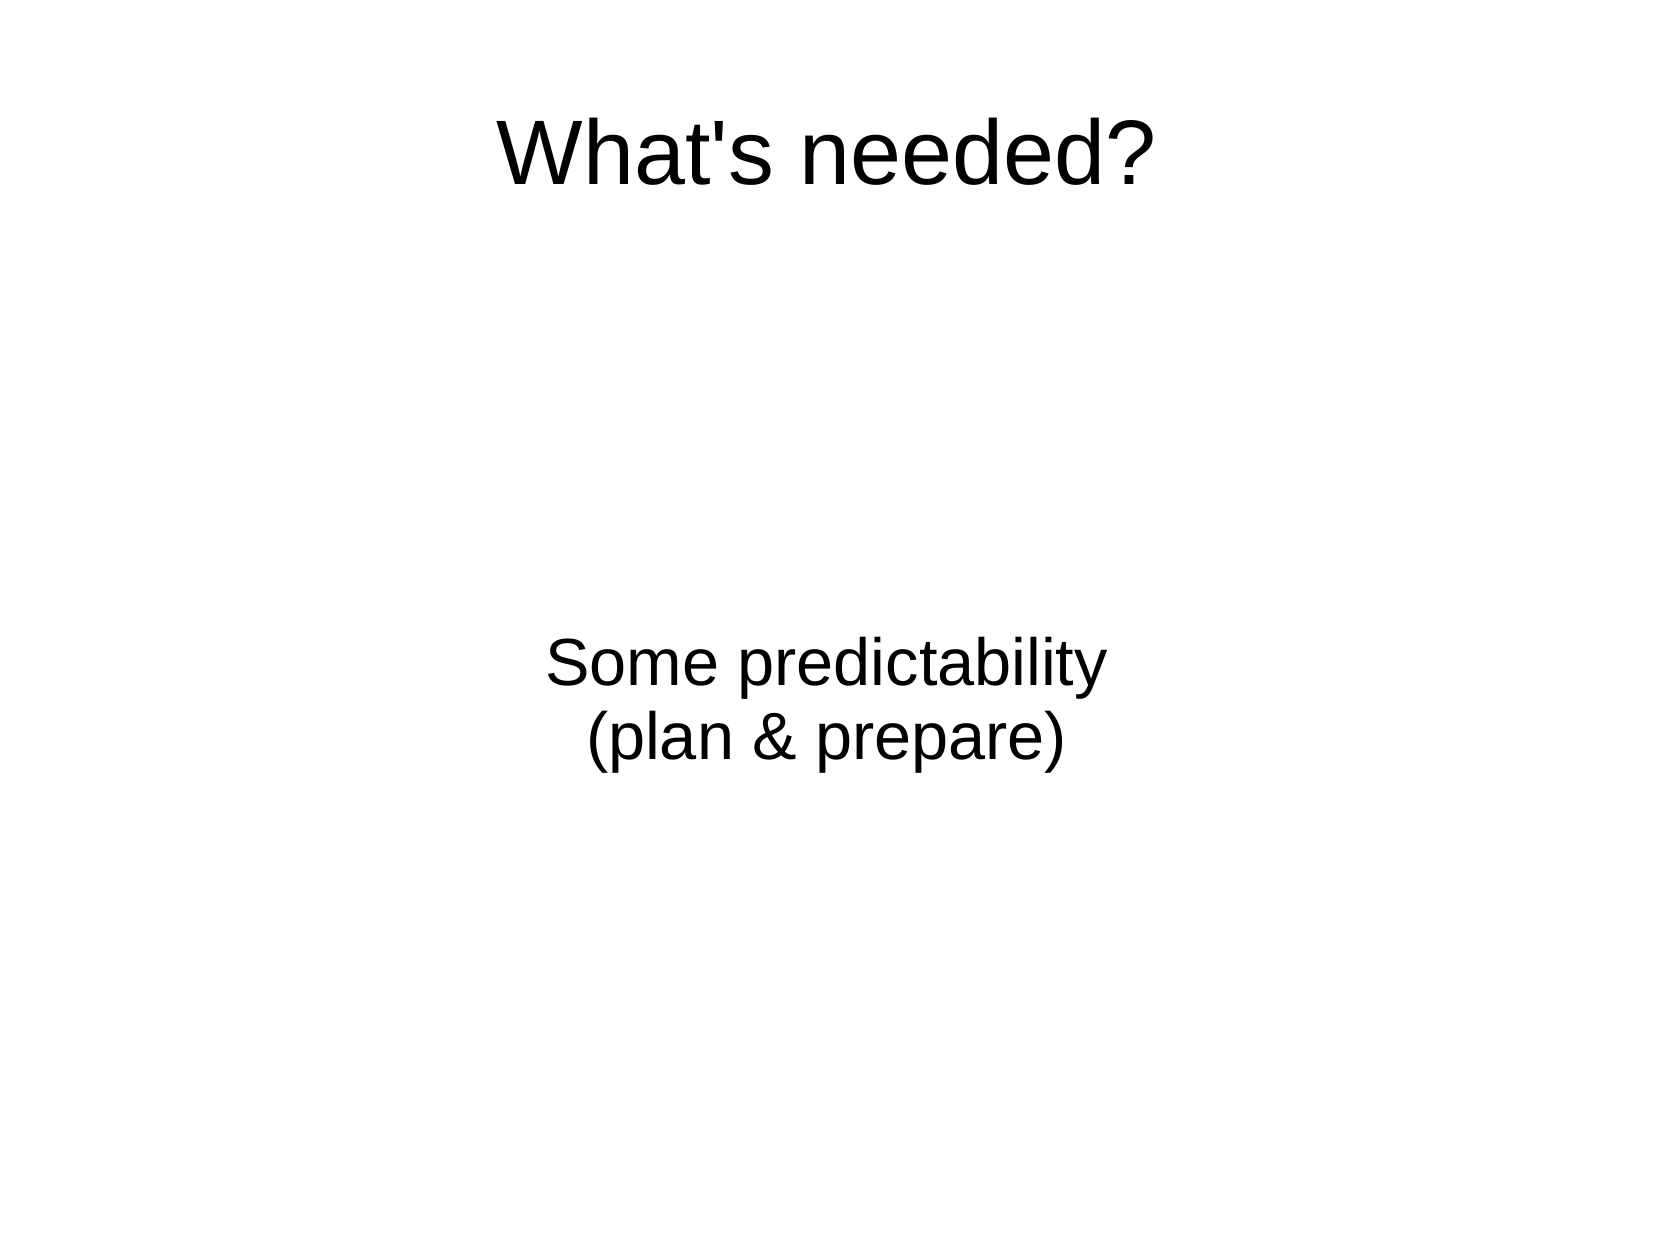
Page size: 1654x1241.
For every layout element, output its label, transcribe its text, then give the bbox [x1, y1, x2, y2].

title What's needed? [82, 49, 1571, 257]
subtitle Some predictability (plan & prepare) [82, 297, 1571, 1102]
